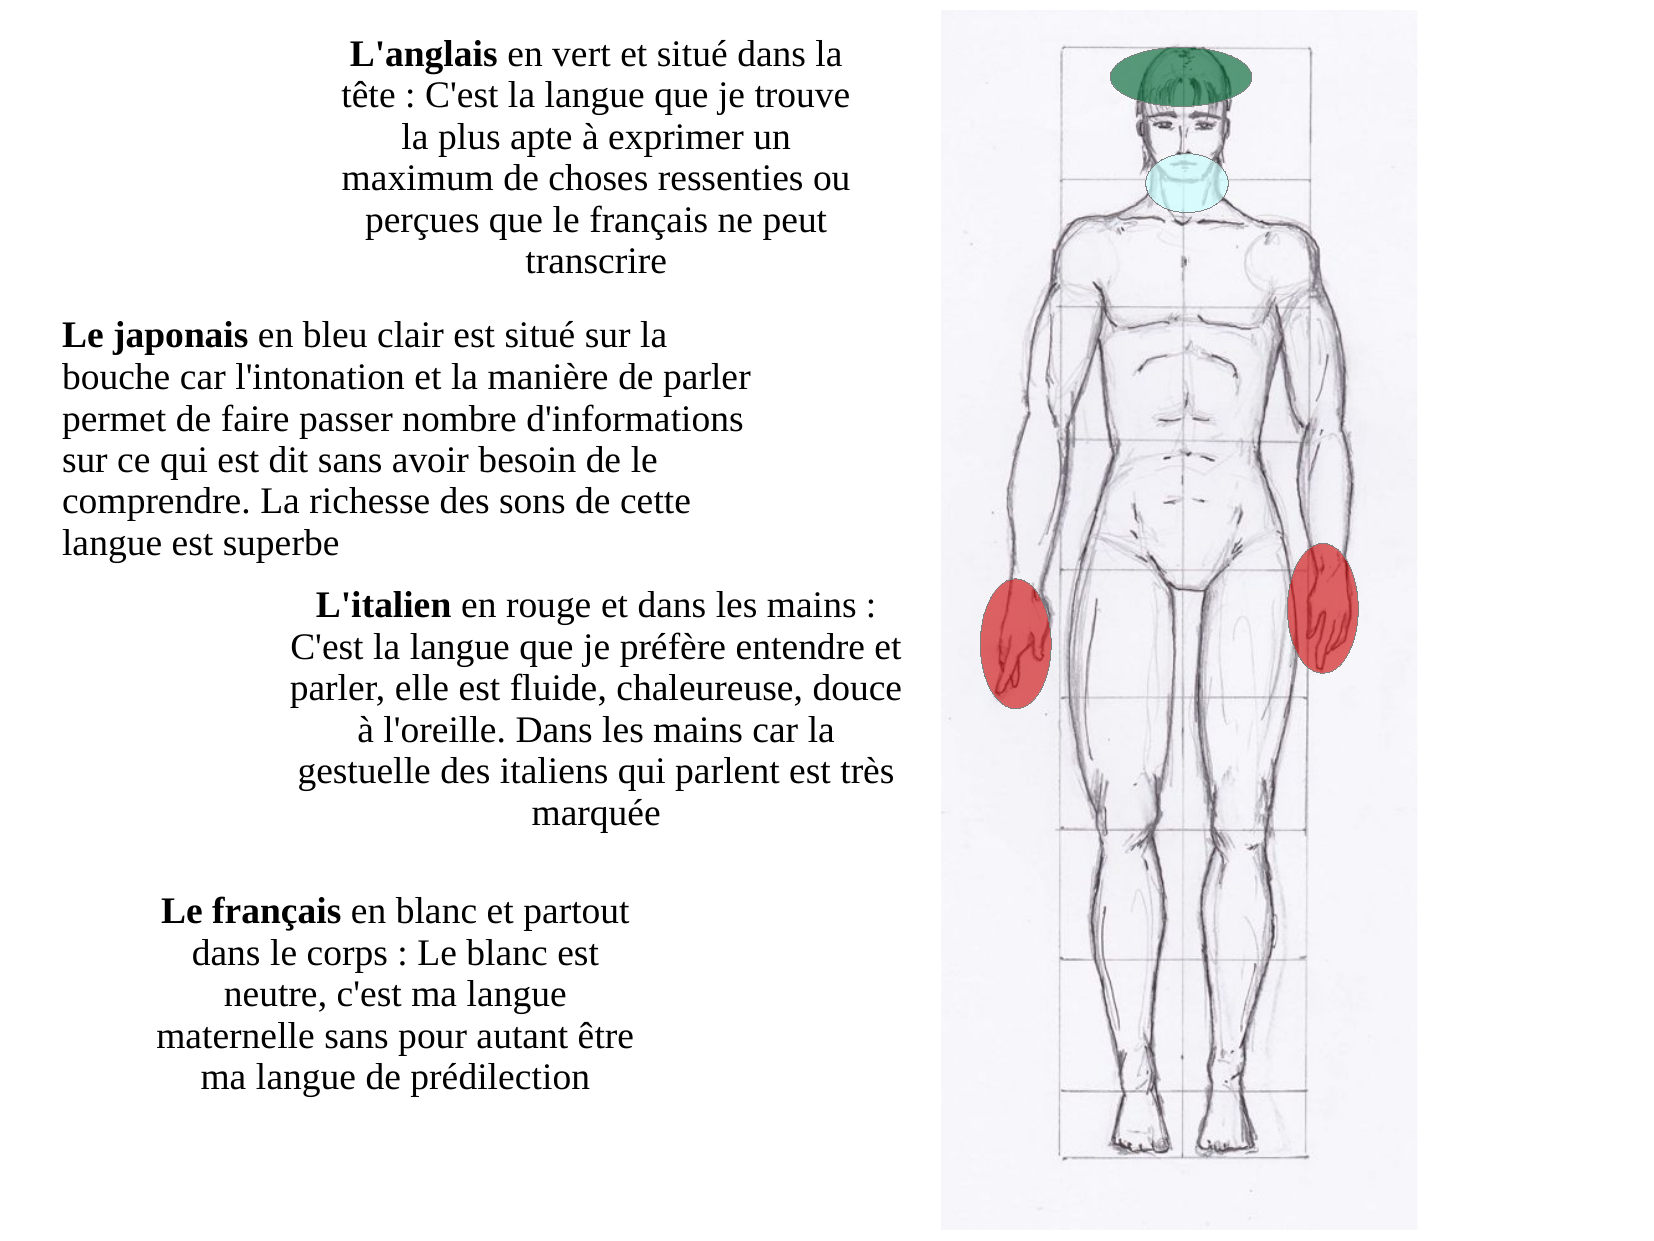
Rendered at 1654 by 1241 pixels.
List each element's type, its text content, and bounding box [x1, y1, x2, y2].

text_box L'anglais en vert et situé dans la tête : C'est la langue que je trouve la plus apte à exprimer un maximum de choses ressenties ou perçues que le français ne peut transcrire [318, 25, 875, 296]
text_box [980, 578, 1052, 709]
text_box [1145, 153, 1229, 213]
text_box Le français en blanc et partout dans le corps : Le blanc est neutre, c'est ma langue maternelle sans pour autant être ma langue de prédilection [129, 882, 662, 1111]
picture [941, 10, 1418, 1230]
text_box [1287, 543, 1359, 674]
text_box Le japonais en bleu clair est situé sur la bouche car l'intonation et la manière de parler permet de faire passer nombre d'informations sur ce qui est dit sans avoir besoin de le comprendre. La richesse des sons de cette langue est superbe [47, 307, 768, 578]
text_box [1110, 47, 1252, 107]
text_box L'italien en rouge et dans les mains : C'est la langue que je préfère entendre et parler, elle est fluide, chaleureuse, douce à l'oreille. Dans les mains car la gestuelle des italiens qui parlent est très marquée [271, 577, 922, 848]
